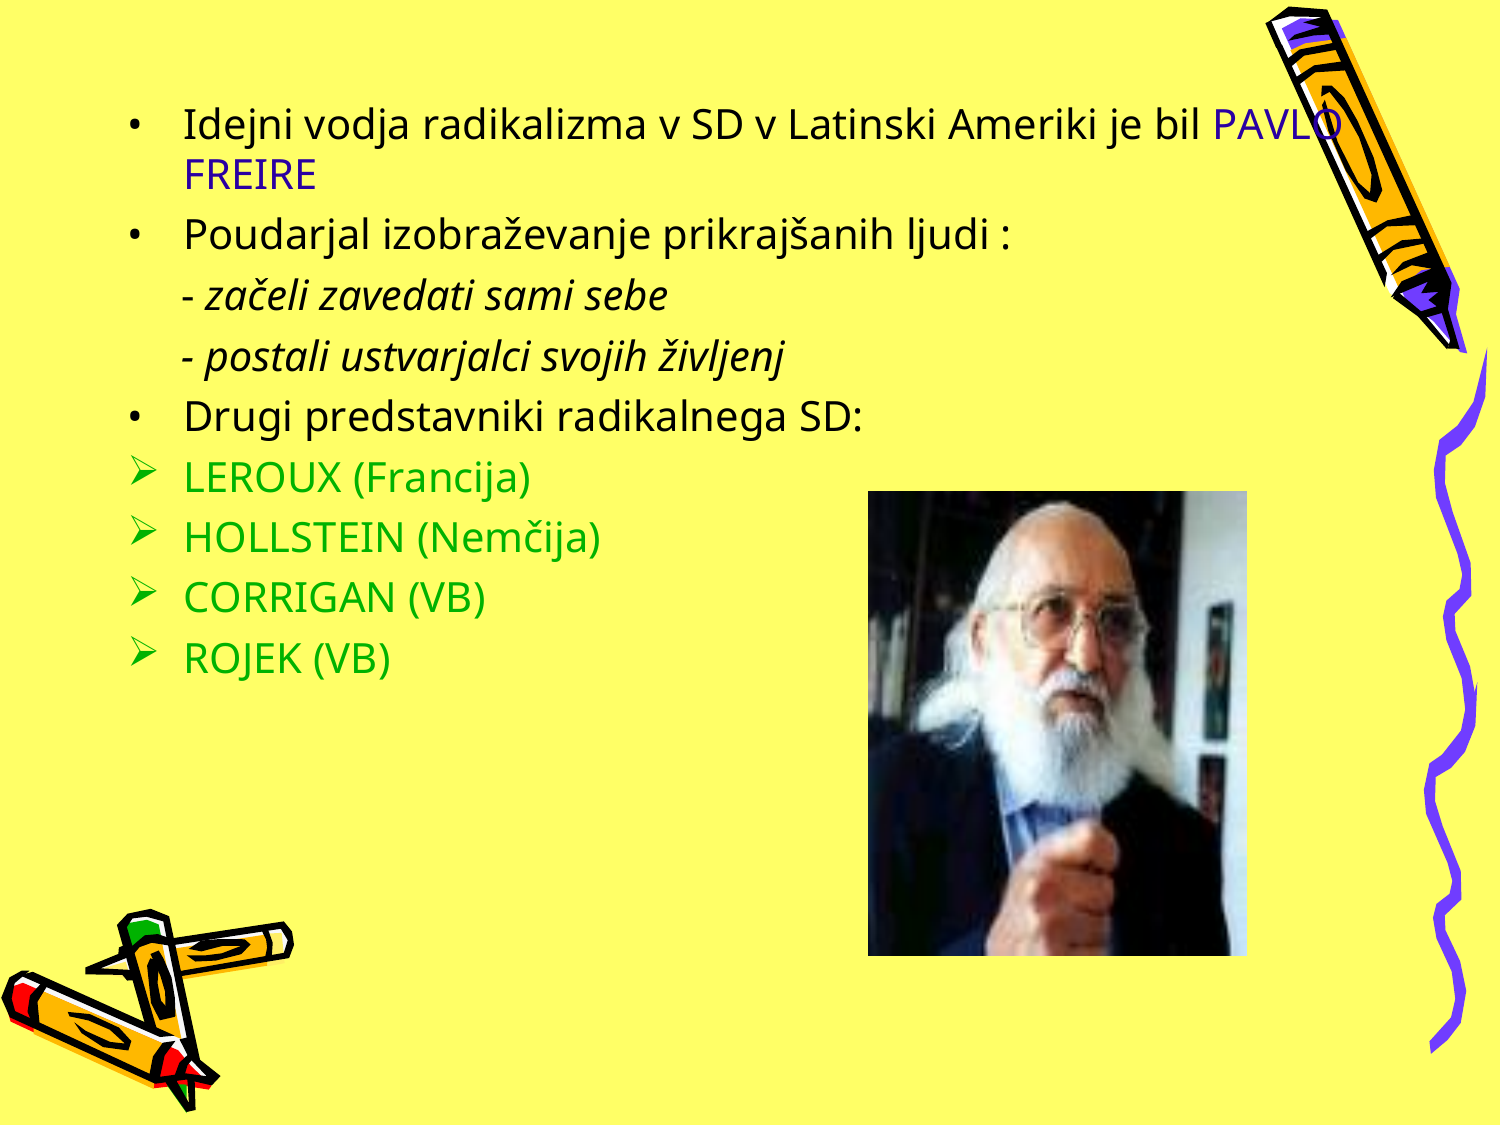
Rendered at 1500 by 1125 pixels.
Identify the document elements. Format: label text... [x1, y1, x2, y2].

list Idejni vodja radikalizma v SD v Latinski Ameriki je bil PAVLO FREIRE Poudarjal izobraževanje prikrajšanih ljudi : - začeli zavedati sami sebe - postali ustvarjalci svojih življenj Drugi predstavniki radikalnega SD: LEROUX (Francija) HOLLSTEIN (Nemčija) CORRIGAN (VB) ROJEK (VB) [112, 90, 1375, 901]
picture [868, 491, 1247, 956]
